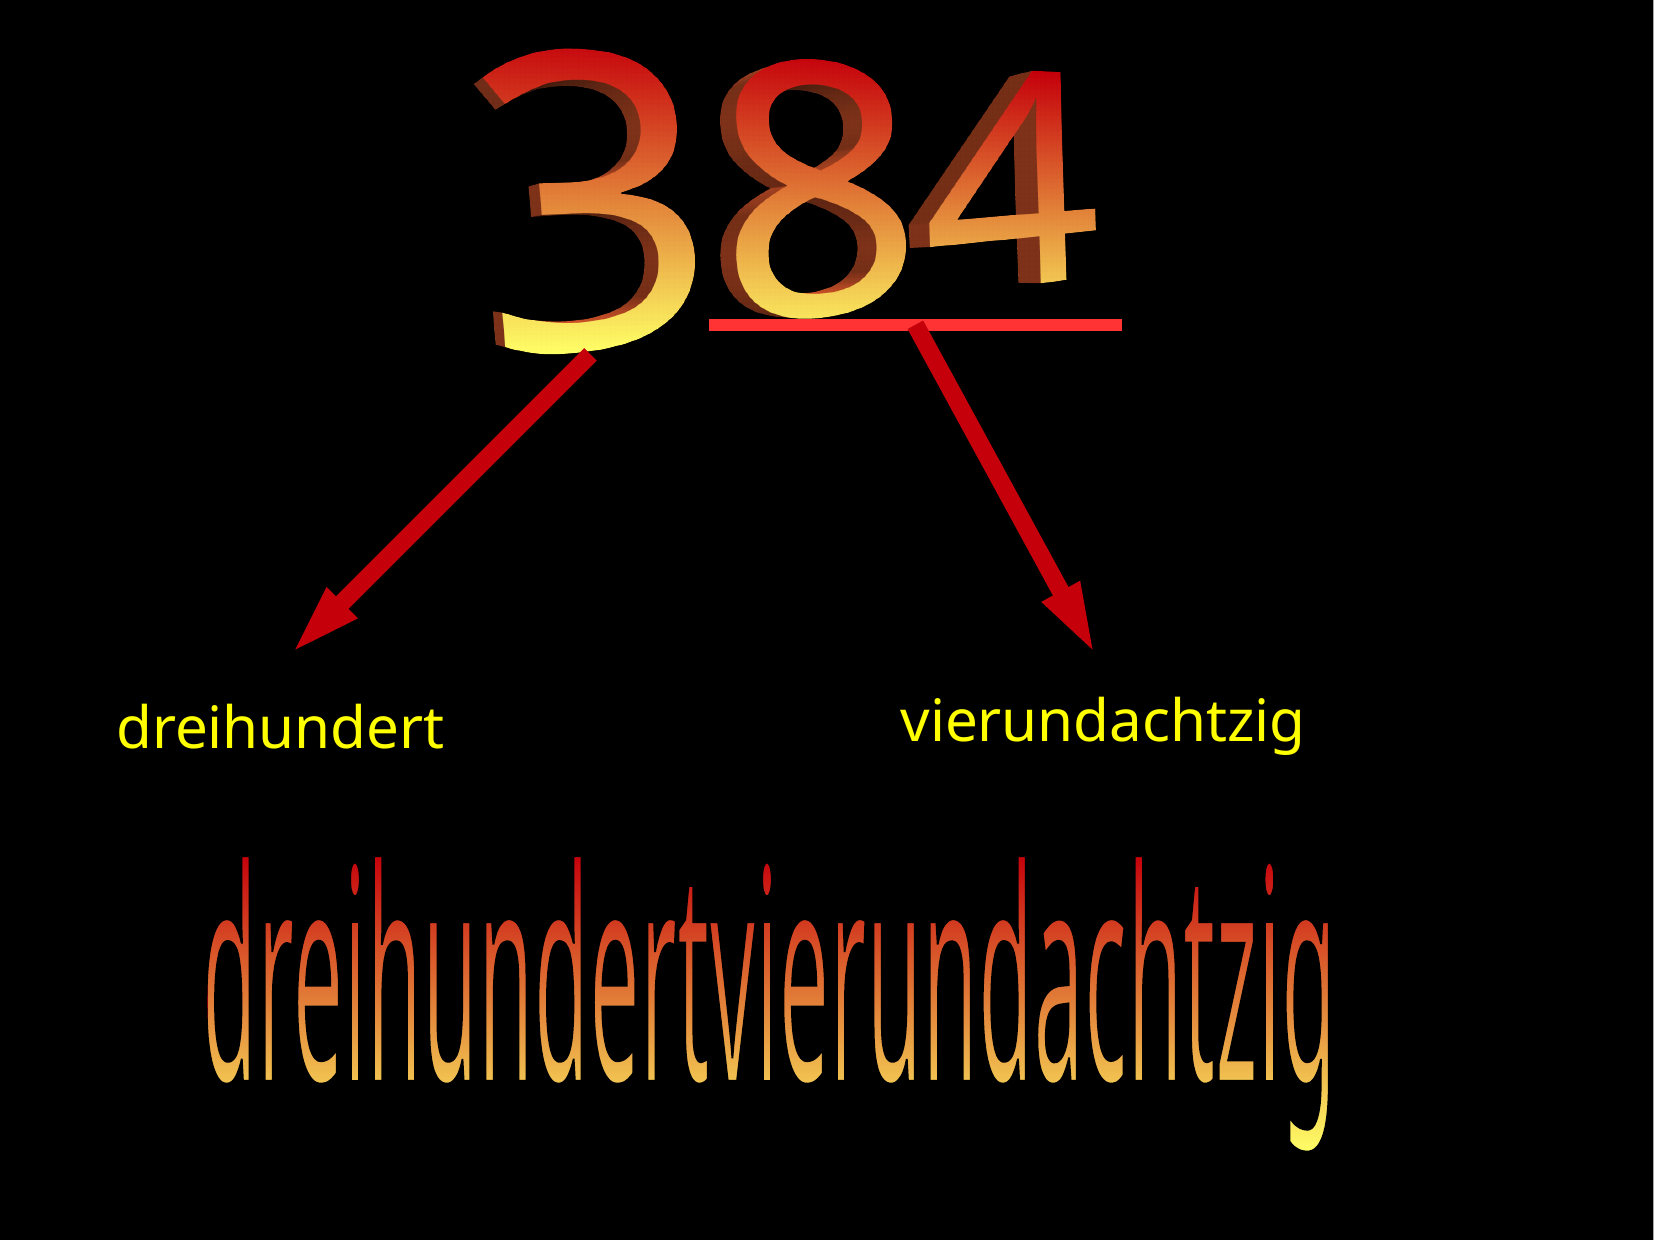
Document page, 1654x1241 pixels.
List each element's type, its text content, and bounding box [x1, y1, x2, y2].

text_box dreihundert [29, 679, 532, 776]
text_box dreihundertvierundachtzig [1218, 922, 1255, 1081]
text_box dreihundertvierundachtzig [1184, 886, 1214, 1084]
text_box dreihundertvierundachtzig [297, 919, 339, 1084]
text_box dreihundertvierundachtzig [929, 919, 971, 1081]
text_box dreihundertvierundachtzig [429, 922, 471, 1084]
text_box dreihundertvierundachtzig [647, 919, 676, 1081]
text_box dreihundertvierundachtzig [206, 856, 250, 1084]
text_box dreihundertvierundachtzig [1285, 919, 1329, 1152]
text_box dreihundertvierundachtzig [538, 856, 582, 1084]
text_box dreihundertvierundachtzig [678, 886, 708, 1084]
text_box dreihundertvierundachtzig [350, 922, 359, 1081]
text_box dreihundertvierundachtzig [485, 919, 527, 1081]
text_box dreihundertvierundachtzig [709, 922, 756, 1081]
text_box dreihundertvierundachtzig [982, 856, 1026, 1084]
text_box dreihundertvierundachtzig [1088, 919, 1125, 1084]
text_box dreihundertvierundachtzig [1037, 919, 1077, 1084]
text_box dreihundertvierundachtzig [1265, 922, 1274, 1081]
text_box dreihundertvierundachtzig [1134, 856, 1176, 1081]
text_box dreihundertvierundachtzig [264, 919, 293, 1081]
text_box vierundachtzig [885, 671, 1388, 768]
text_box dreihundertvierundachtzig [593, 919, 636, 1084]
text_box dreihundertvierundachtzig [783, 919, 825, 1084]
text_box dreihundertvierundachtzig [873, 922, 915, 1084]
text_box dreihundertvierundachtzig [374, 856, 415, 1081]
text_box dreihundertvierundachtzig [762, 922, 771, 1081]
text_box dreihundertvierundachtzig [837, 919, 866, 1081]
